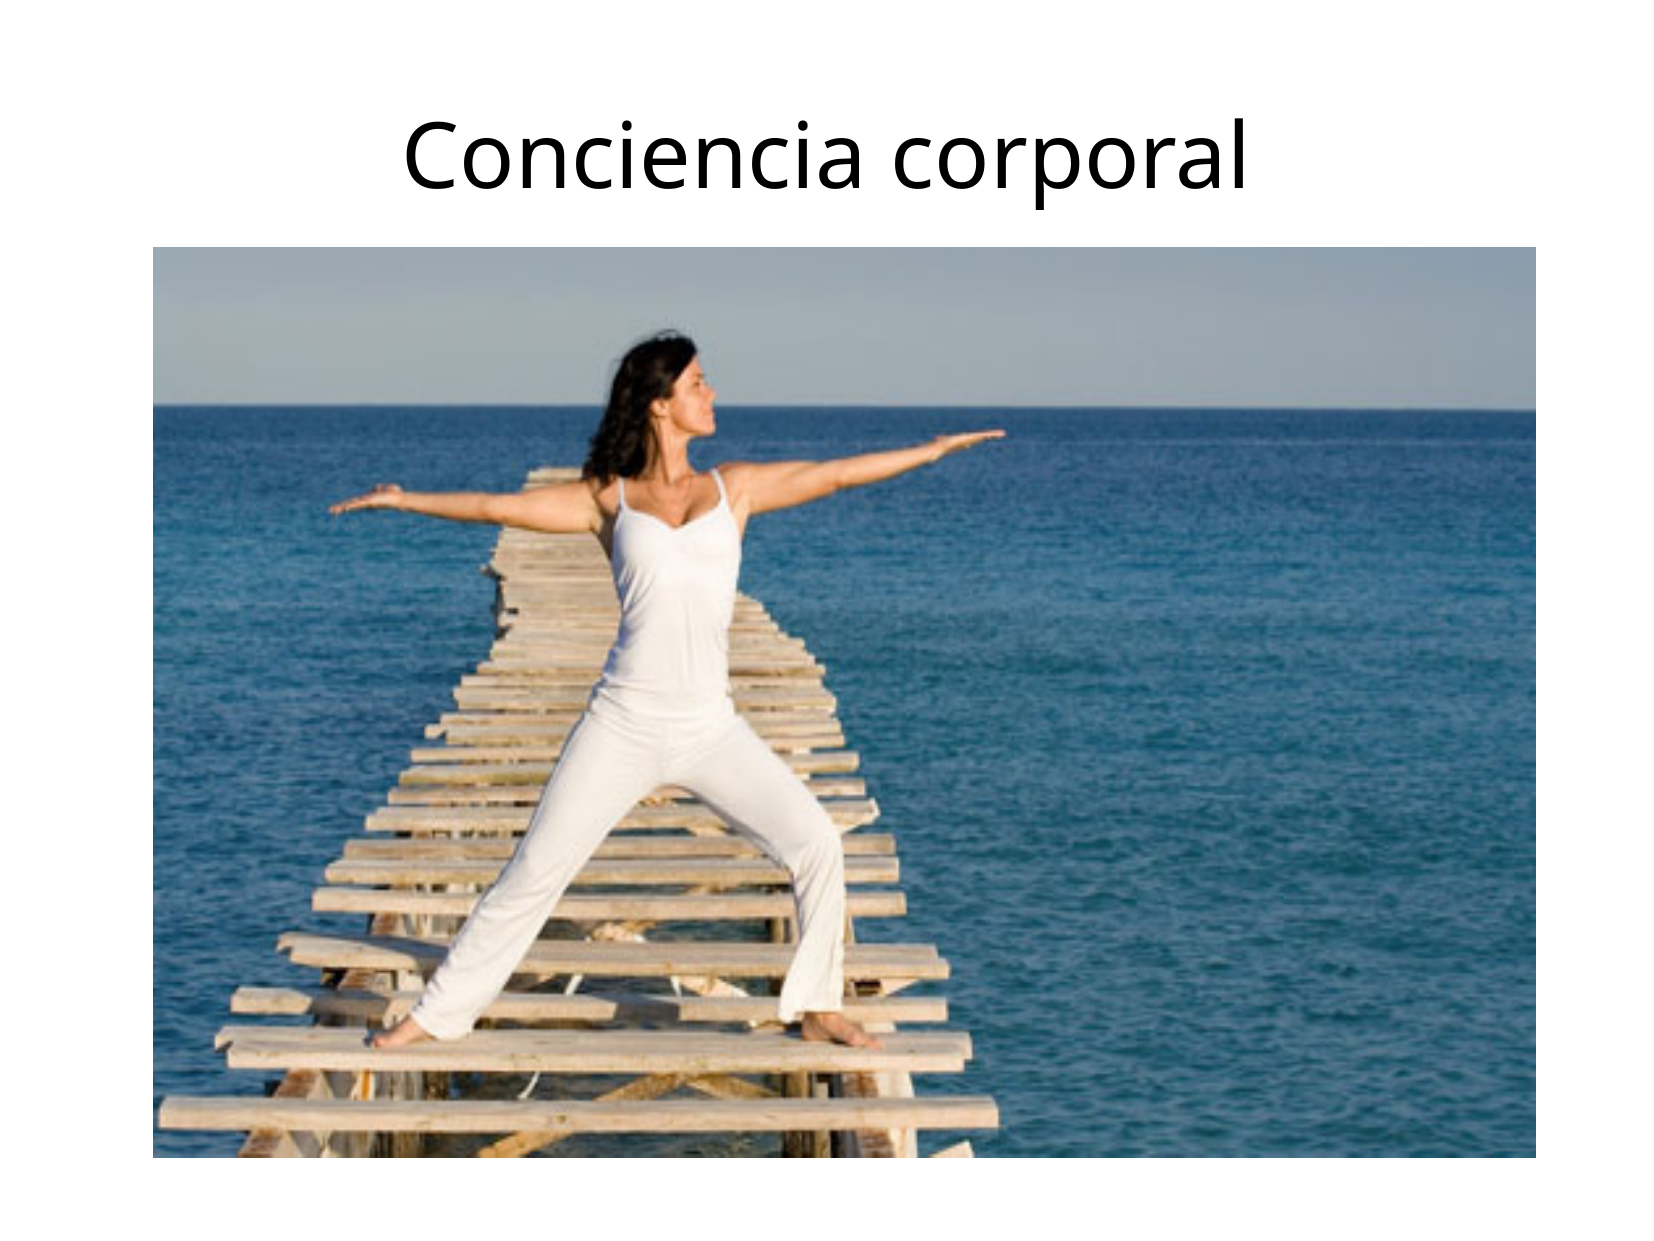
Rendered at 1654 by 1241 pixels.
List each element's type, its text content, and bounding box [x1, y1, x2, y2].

picture [153, 247, 1536, 1158]
title Conciencia corporal [82, 49, 1571, 257]
